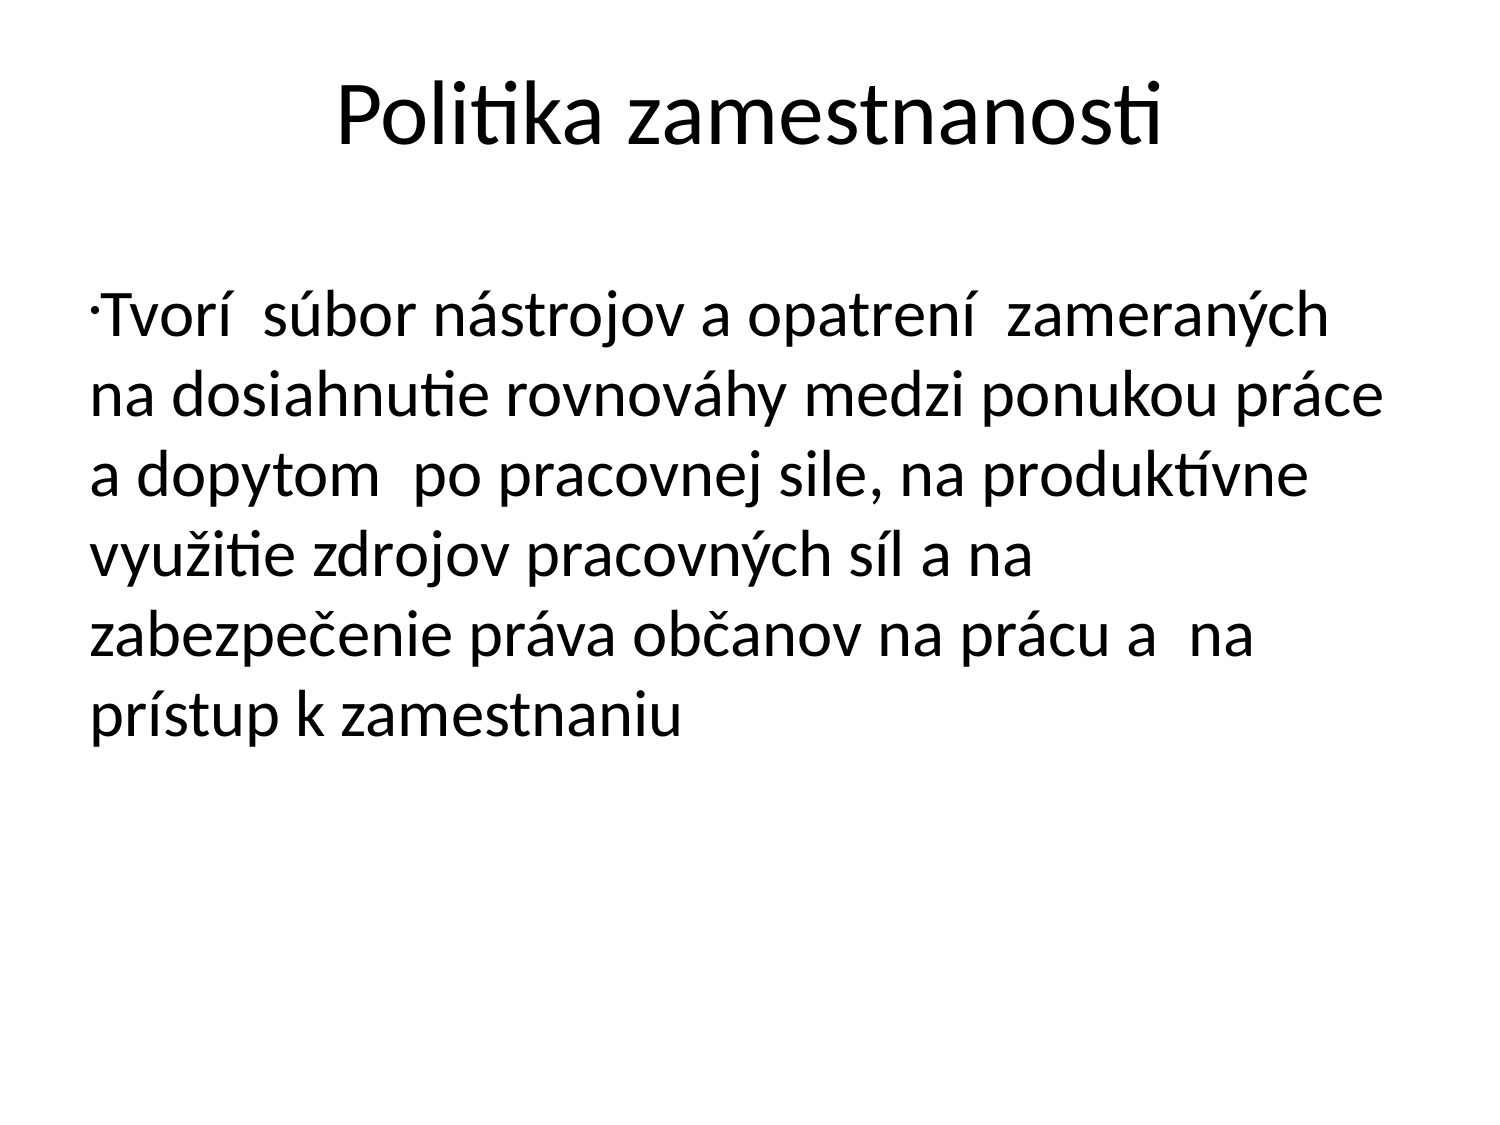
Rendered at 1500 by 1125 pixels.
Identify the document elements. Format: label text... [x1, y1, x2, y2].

list Tvorí súbor nástrojov a opatrení zameraných na dosiahnutie rovnováhy medzi ponukou práce a dopytom po pracovnej sile, na produktívne využitie zdrojov pracovných síl a na zabezpečenie práva občanov na prácu a na prístup k zamestnaniu [75, 262, 1425, 1005]
title Politika zamestnanosti [75, 45, 1425, 233]
